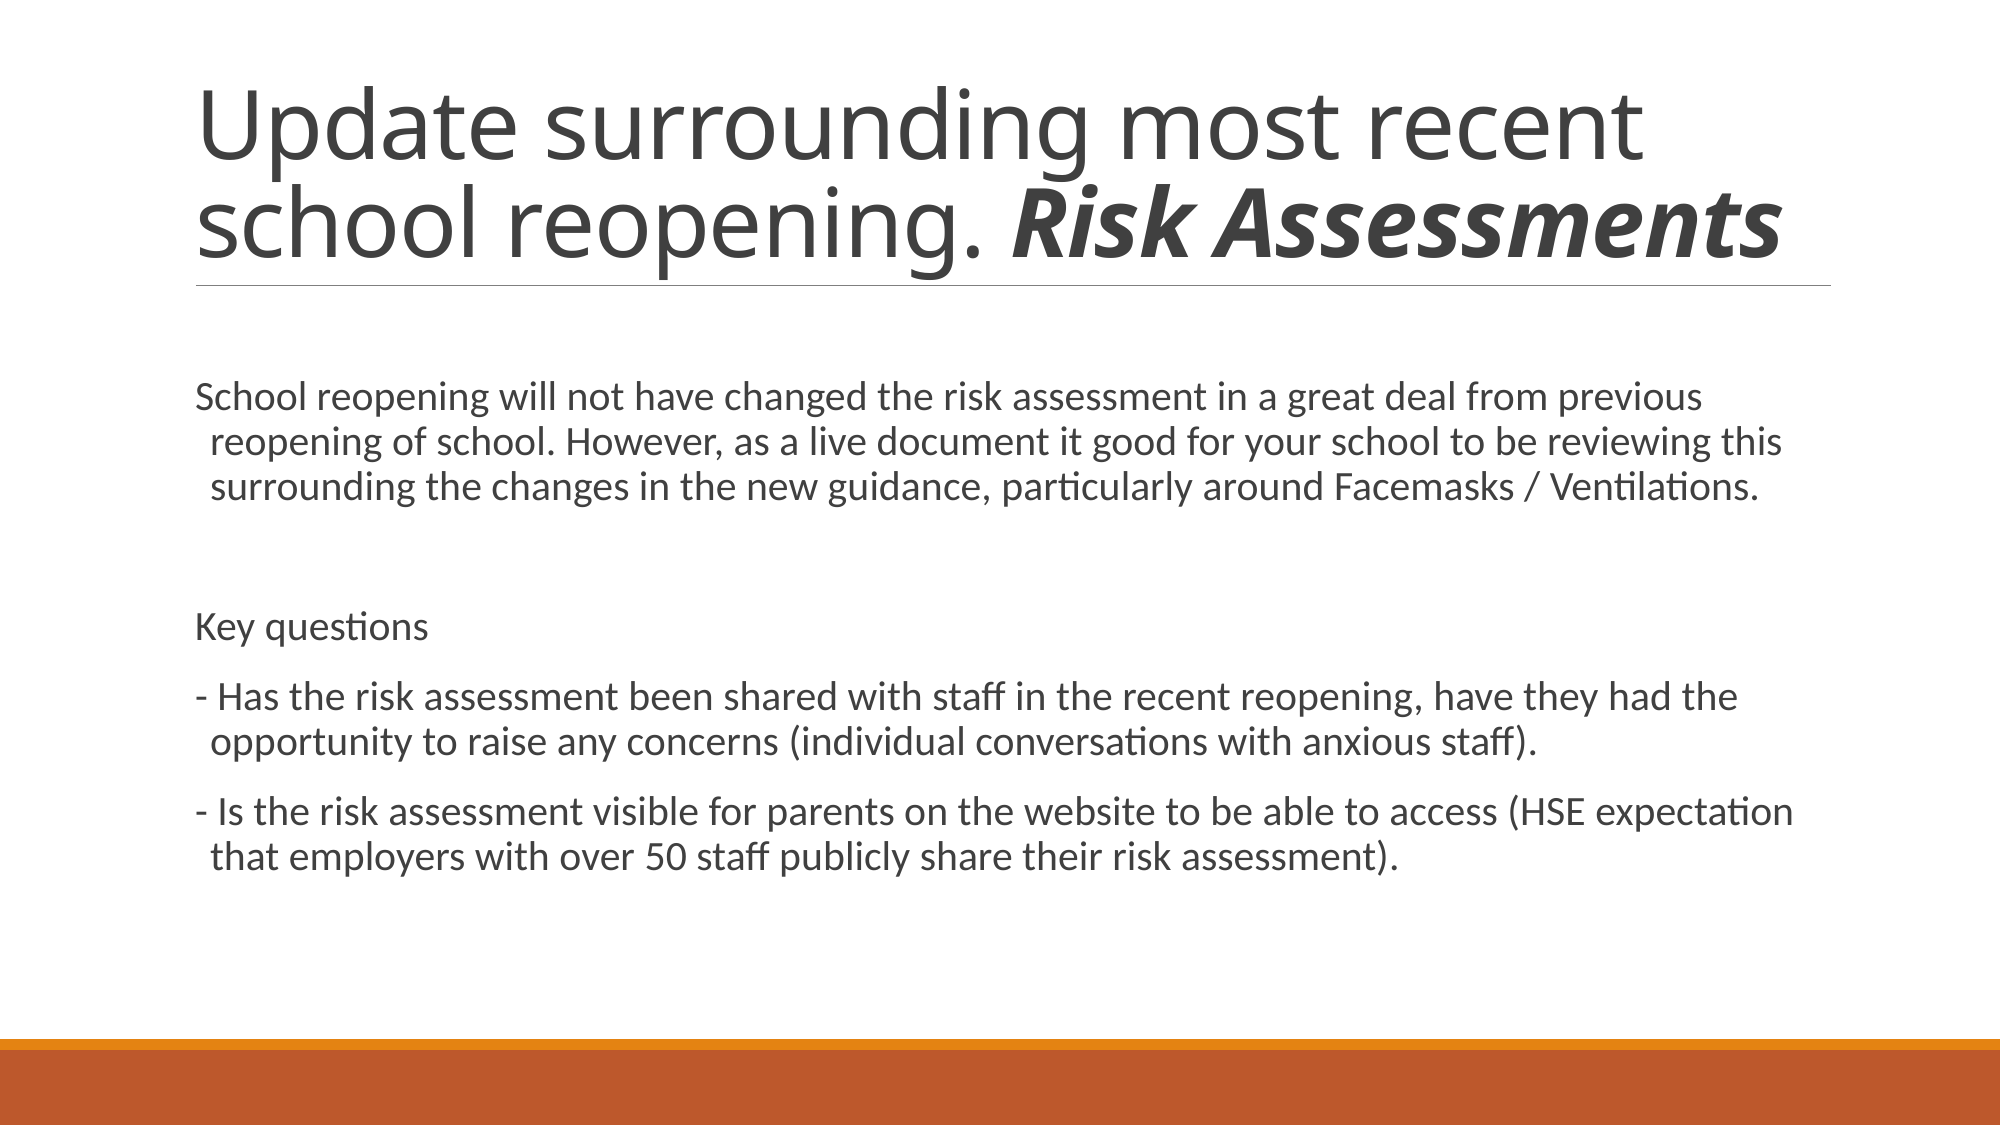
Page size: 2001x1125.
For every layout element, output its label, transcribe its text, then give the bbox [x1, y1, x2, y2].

title Update surrounding most recent school reopening. Risk Assessments [180, 47, 1831, 286]
list School reopening will not have changed the risk assessment in a great deal from previous reopening of school. However, as a live document it good for your school to be reviewing this surrounding the changes in the new guidance, particularly around Facemasks / Ventilations. Key questions - Has the risk assessment been shared with staff in the recent reopening, have they had the opportunity to raise any concerns (individual conversations with anxious staff). - Is the risk assessment visible for parents on the website to be able to access (HSE expectation that employers with over 50 staff publicly share their risk assessment). [180, 366, 1831, 963]
